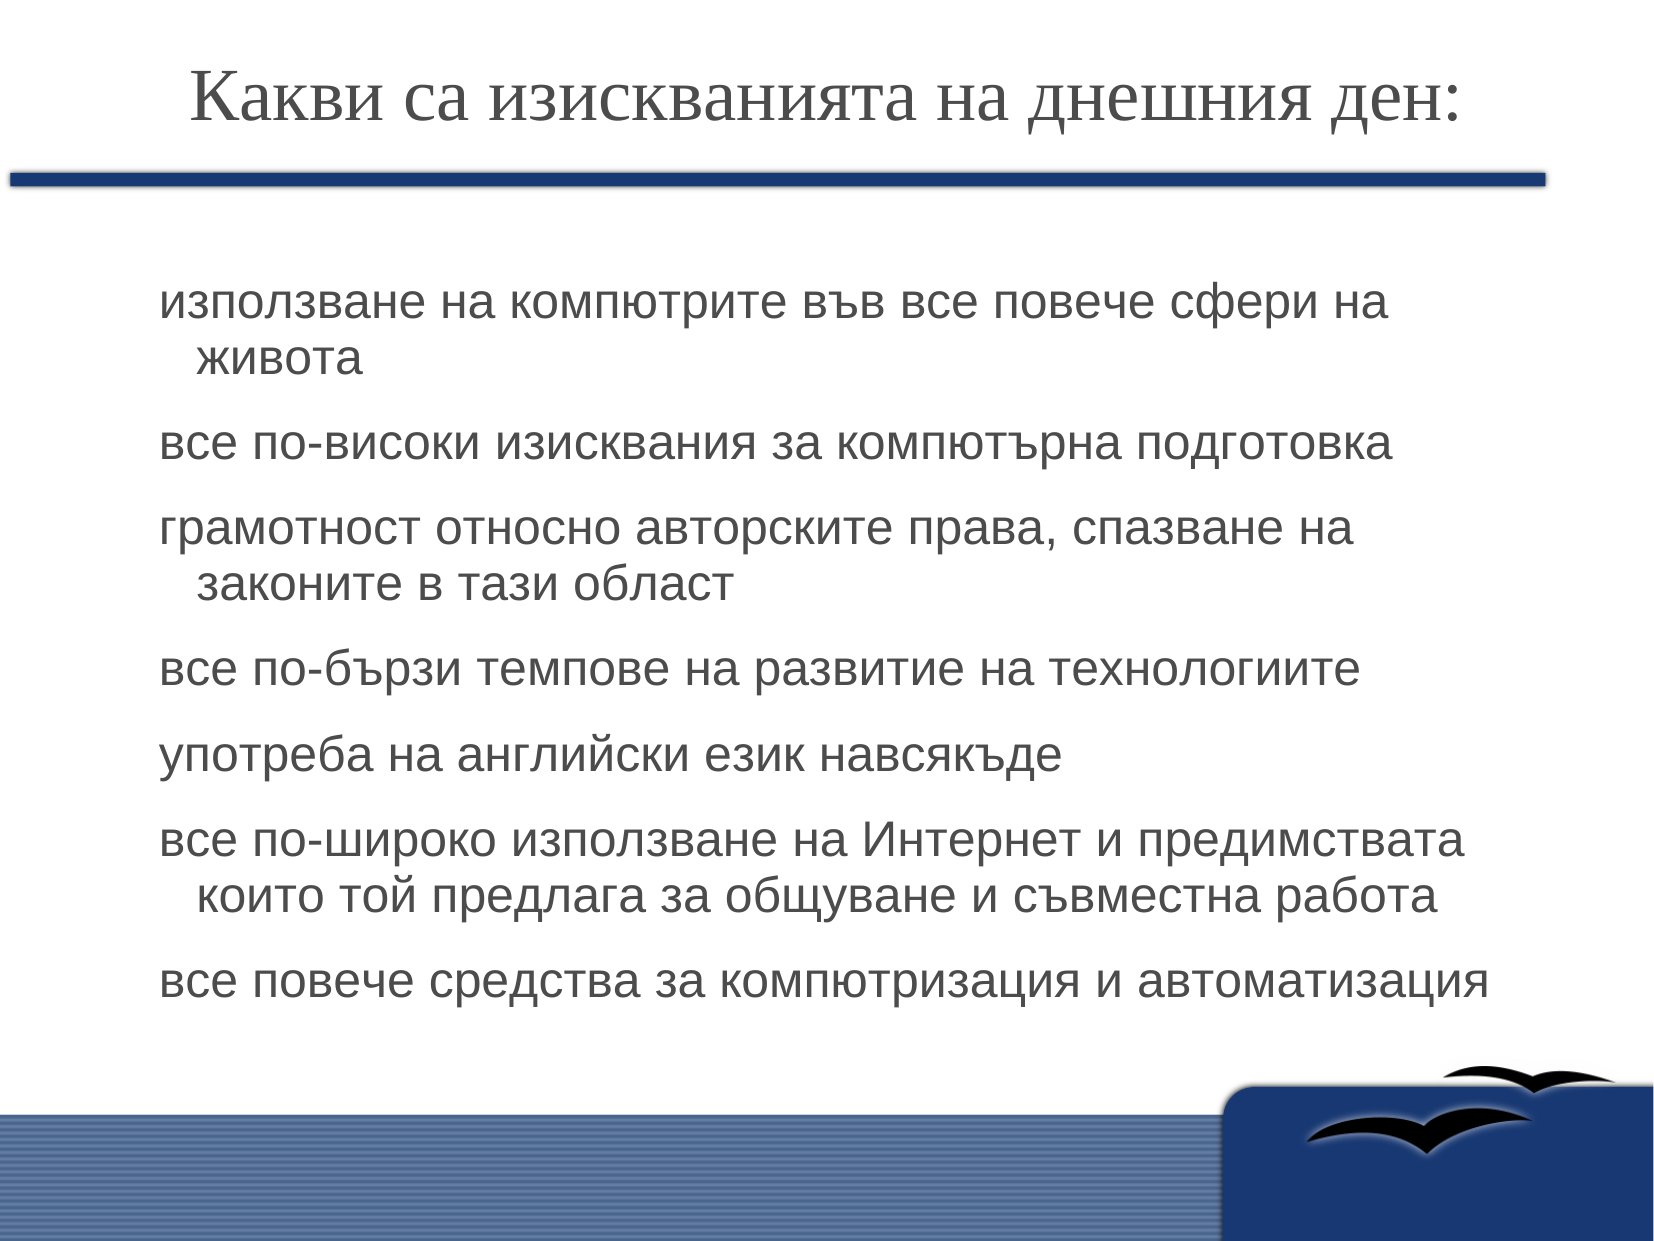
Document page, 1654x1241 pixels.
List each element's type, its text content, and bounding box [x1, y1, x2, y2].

title Какви са изискванията на днешния ден: [121, 27, 1534, 164]
list използване на компютрите във все повече сфери на живота все по-високи изисквания за компютърна подготовка грамотност относно авторските права, спазване на законите в тази област все по-бързи темпове на развитие на технологиите употреба на английски език навсякъде все по-широко използване на Интернет и предимствата които той предлага за общуване и съвместна работа все повече средства за компютризация и автоматизация [121, 273, 1534, 1056]
picture [0, 0, 1654, 1241]
